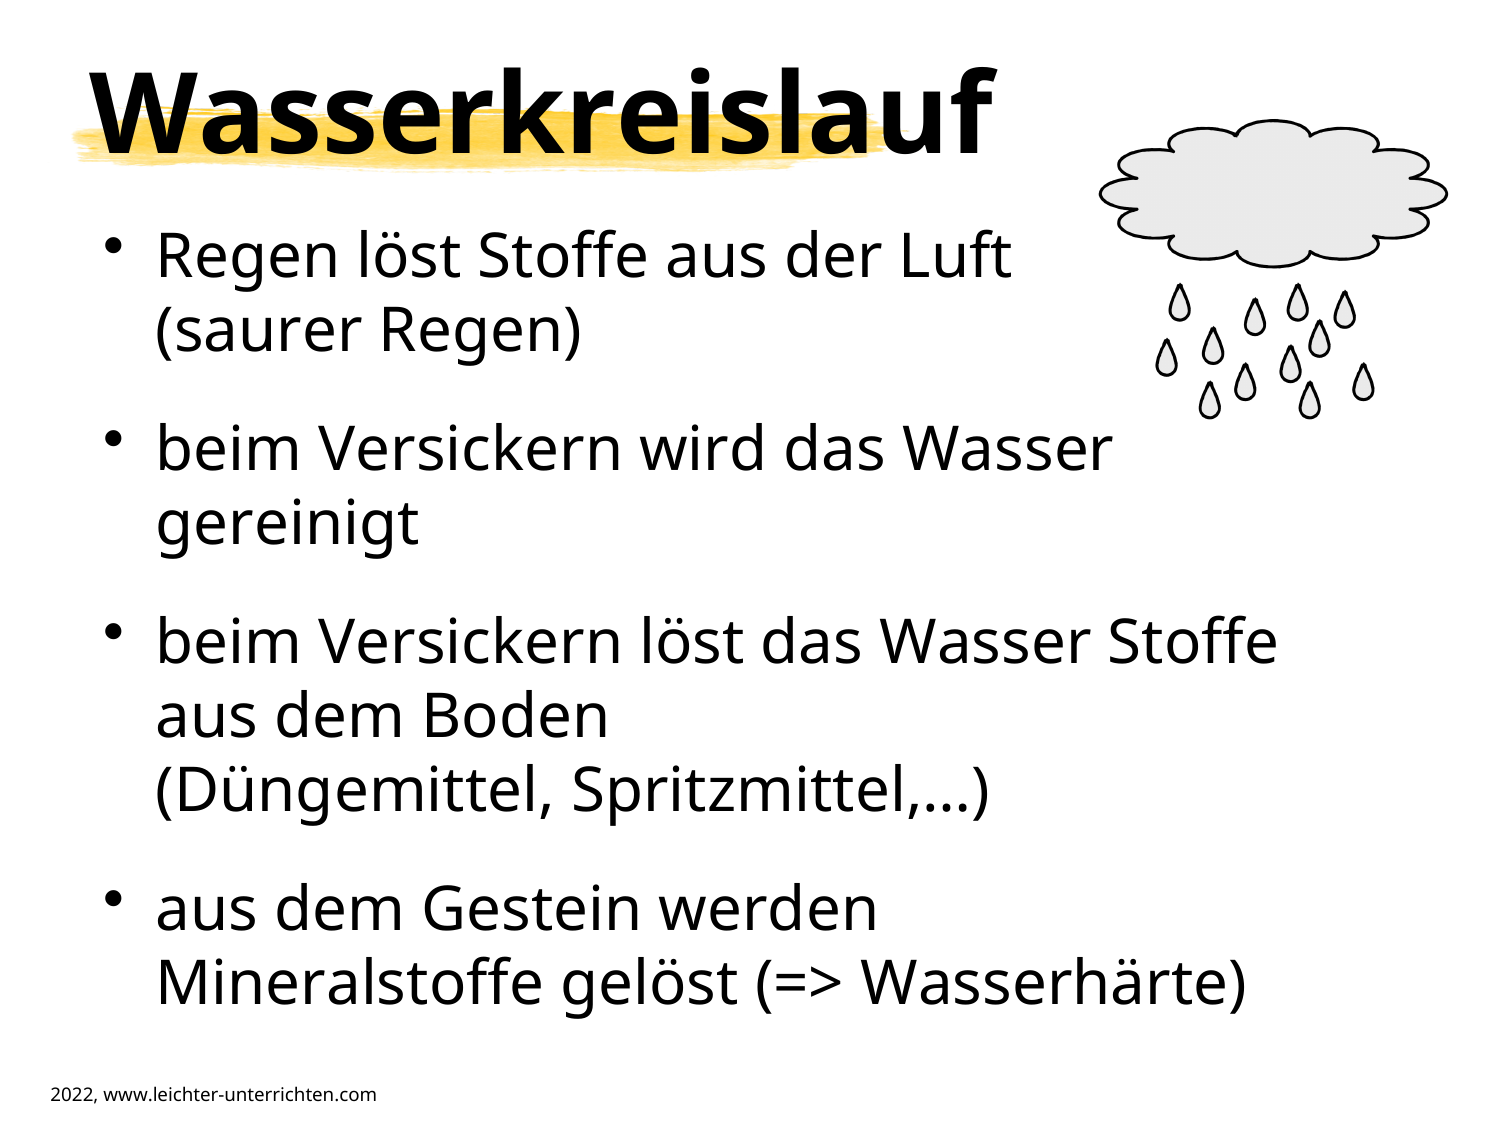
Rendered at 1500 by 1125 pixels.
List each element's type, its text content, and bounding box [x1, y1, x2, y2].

picture [47, 97, 934, 178]
title Wasserkreislauf [75, 45, 1426, 173]
list Regen löst Stoffe aus der Luft (saurer Regen) beim Versickern wird das Wasser gereinigt beim Versickern löst das Wasser Stoffe aus dem Boden (Düngemittel, Spritzmittel,…) aus dem Gestein werden Mineralstoffe gelöst (=> Wasserhärte) [88, 207, 1394, 1040]
picture [1098, 118, 1449, 420]
